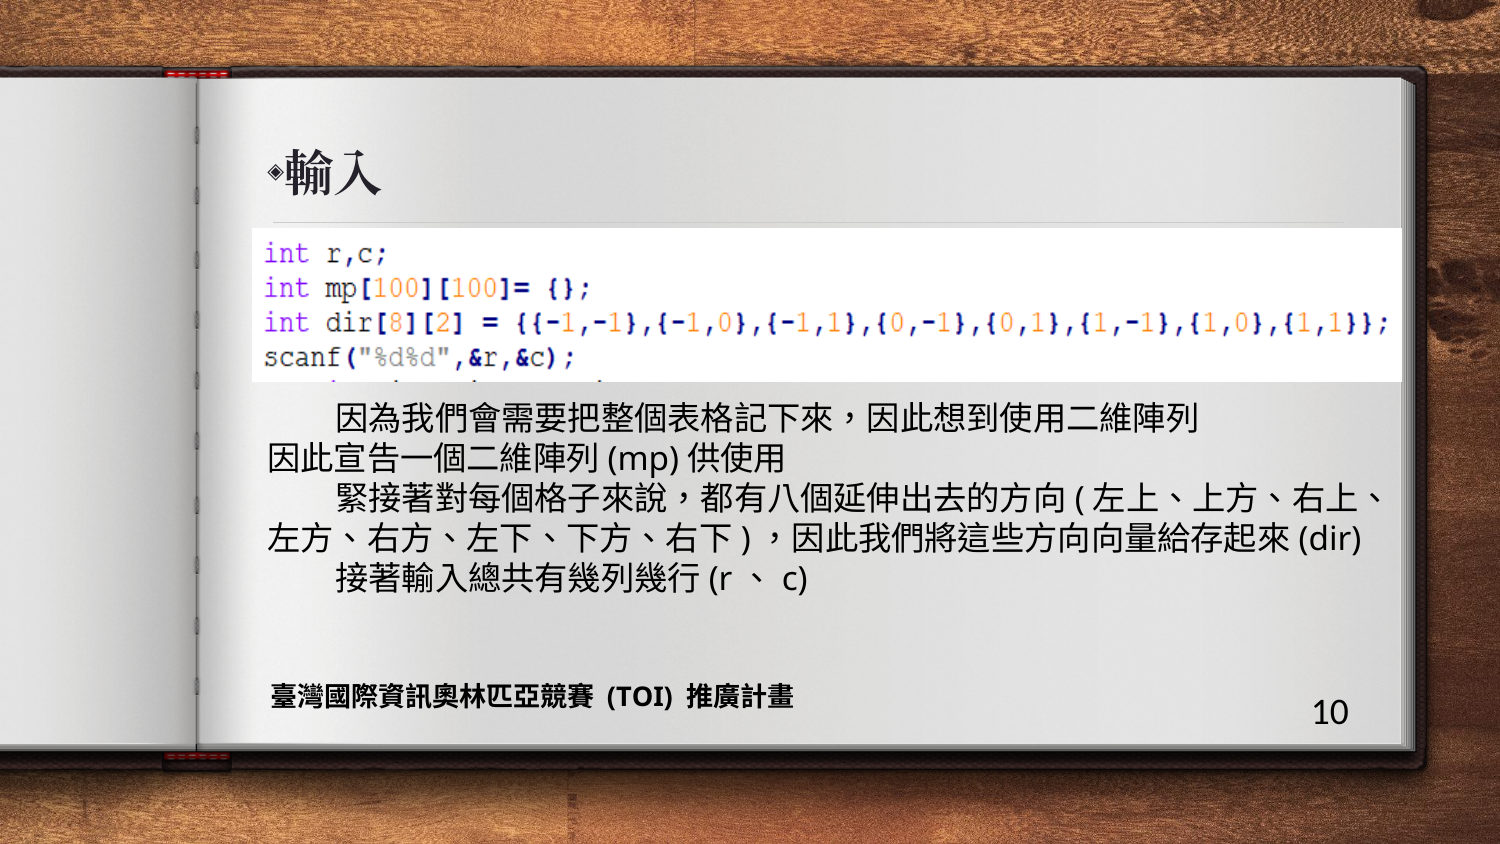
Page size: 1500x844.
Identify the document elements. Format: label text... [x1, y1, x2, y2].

list 輸入 [252, 126, 1194, 216]
text_box [1295, 672, 1386, 737]
picture [252, 228, 1402, 382]
text_box 因為我們會需要把整個表格記下來，因此想到使用二維陣列 因此宣告一個二維陣列(mp)供使用 緊接著對每個格子來說，都有八個延伸出去的方向(左上、上方、右上、左方、右方、左下、下方、右下)，因此我們將這些方向向量給存起來(dir) 接著輸入總共有幾列幾行(r、c) [252, 390, 1386, 608]
